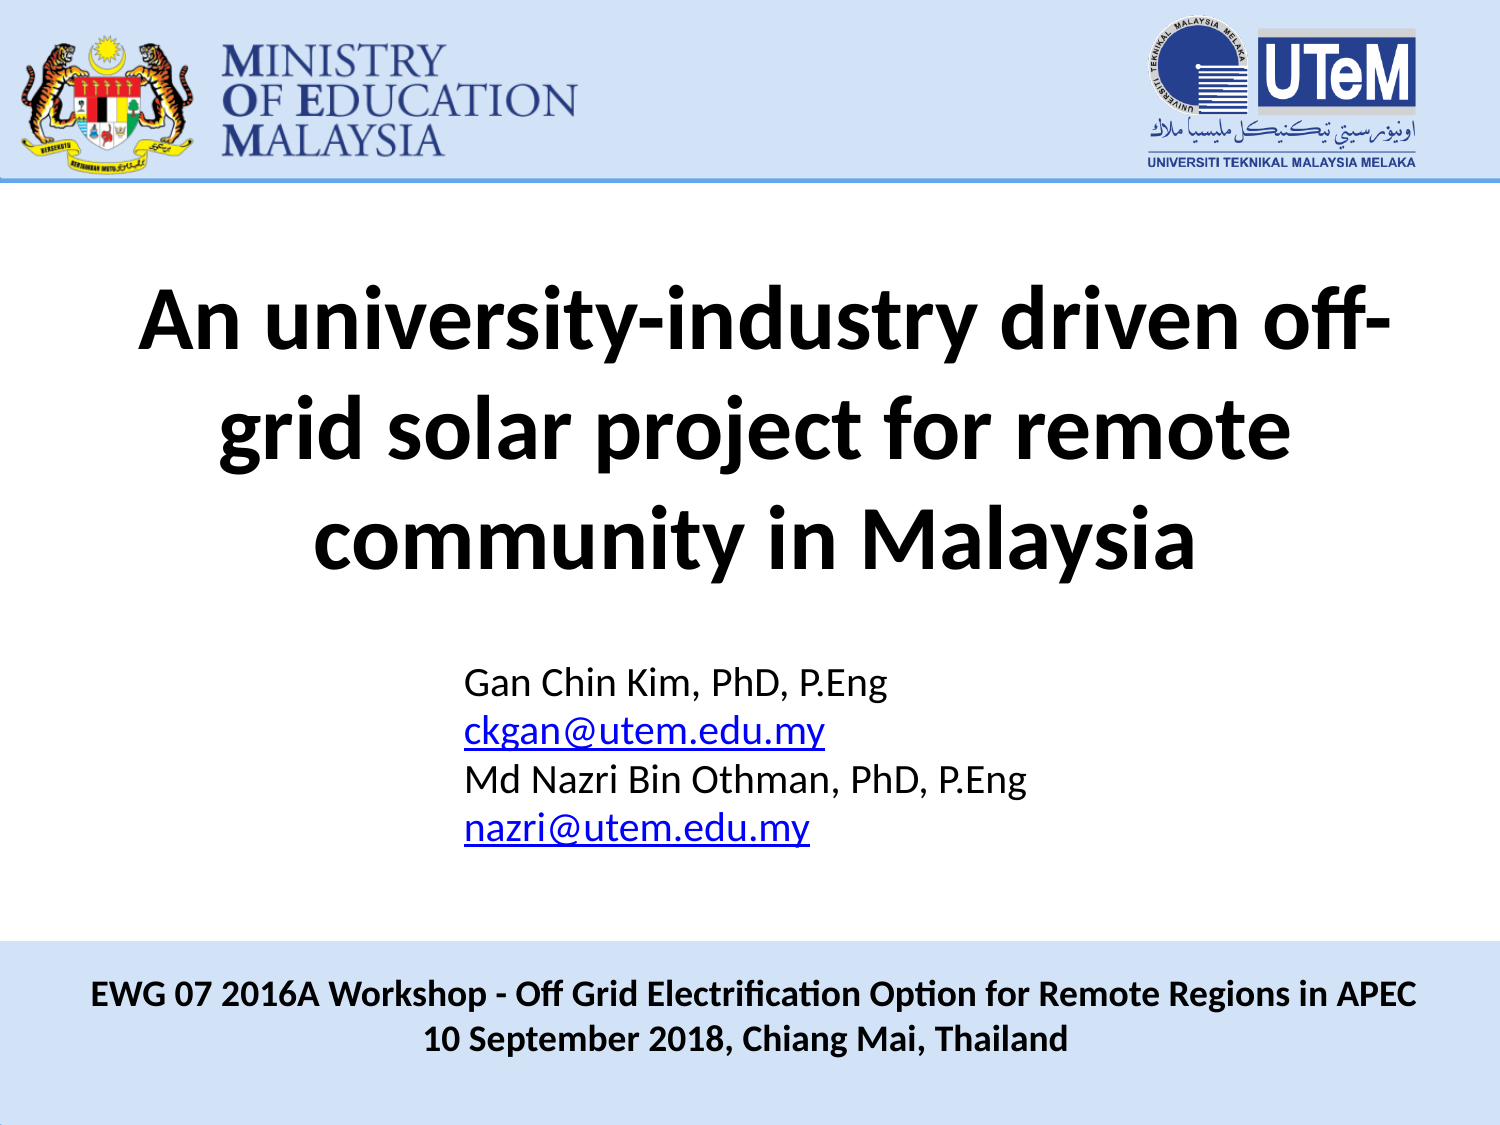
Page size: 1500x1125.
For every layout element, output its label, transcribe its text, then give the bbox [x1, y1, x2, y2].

picture [0, 0, 1500, 352]
text_box EWG 07 2016A Workshop - Off Grid Electrification Option for Remote Regions in APEC 10 September 2018, Chiang Mai, Thailand [53, 916, 1447, 1067]
subtitle Gan Chin Kim, PhD, P.Eng ckgan@utem.edu.my Md Nazri Bin Othman, PhD, P.Eng nazri@utem.edu.my [448, 657, 1052, 916]
title An university-industry driven off-grid solar project for remote community in Malaysia [76, 255, 1436, 591]
picture [0, 941, 1500, 1125]
